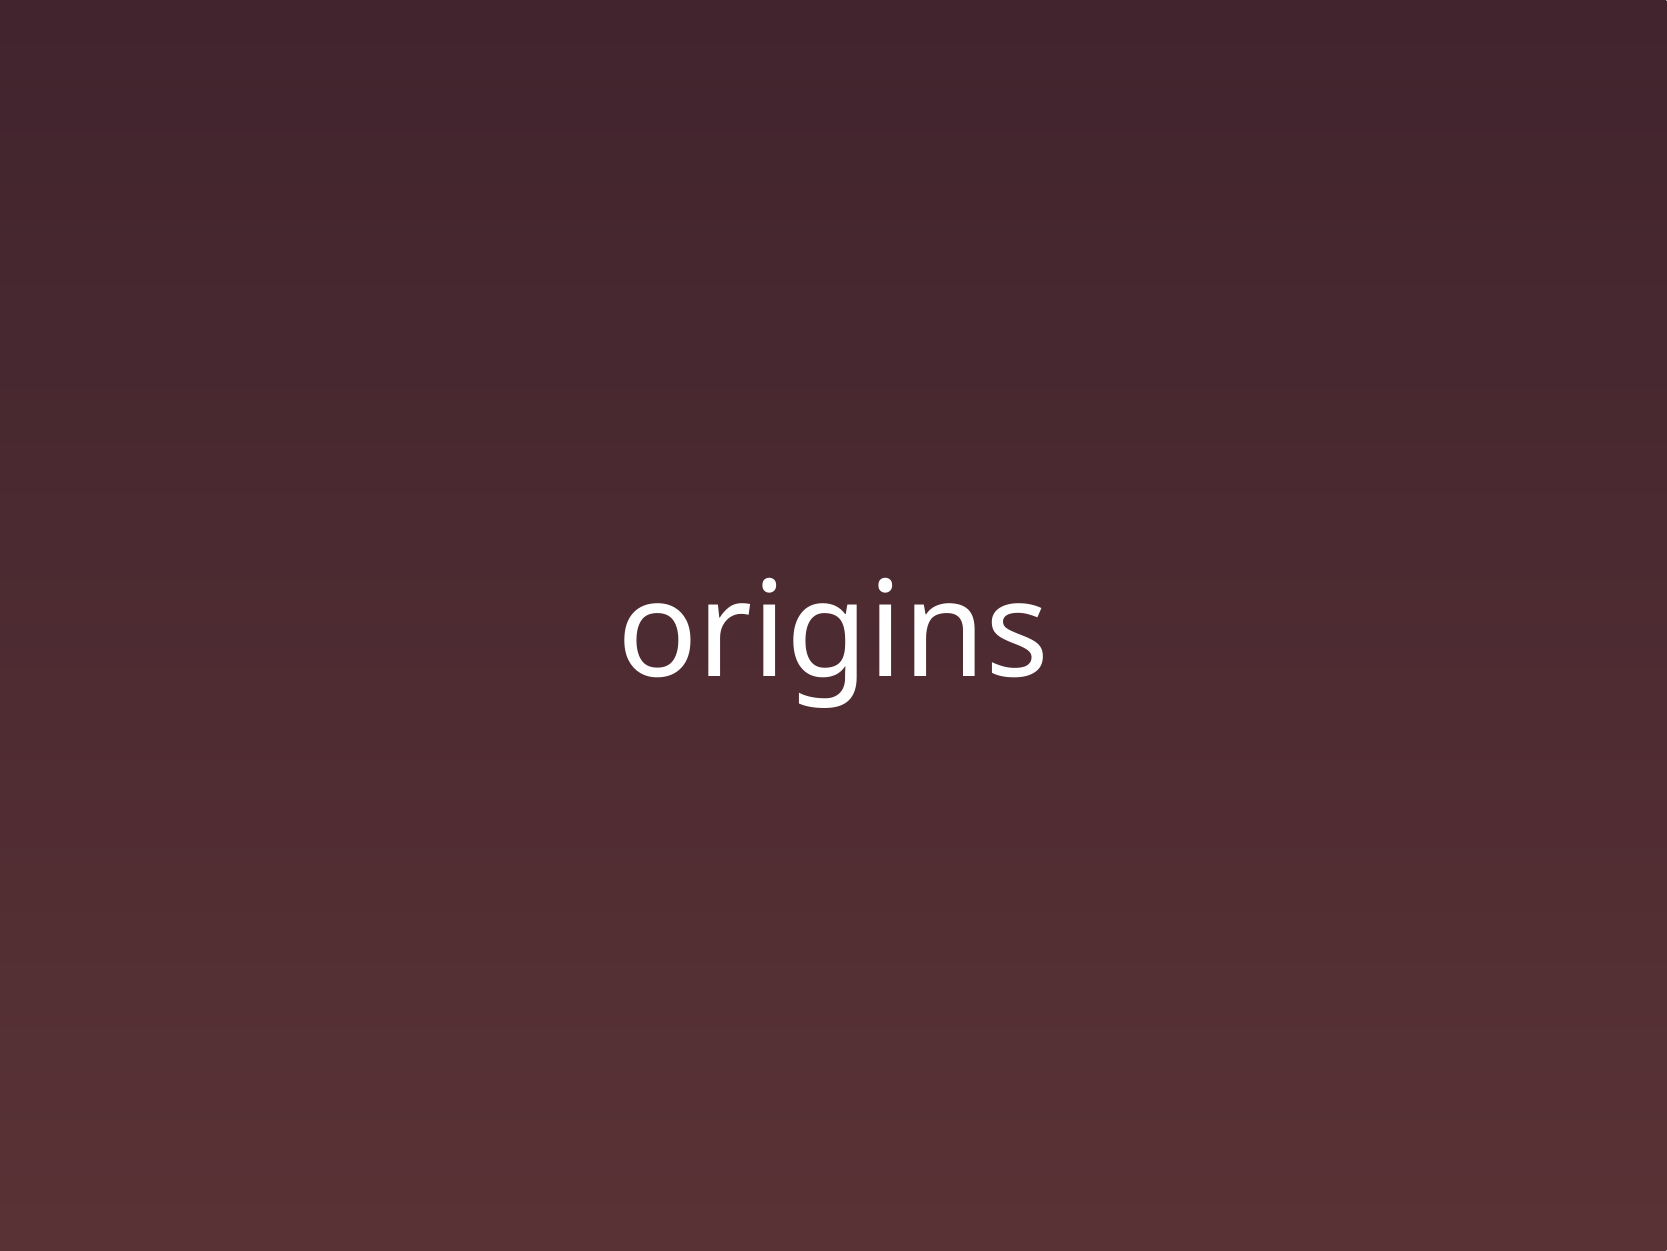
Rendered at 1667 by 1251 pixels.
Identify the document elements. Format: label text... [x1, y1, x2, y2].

title origins [162, 381, 1505, 869]
